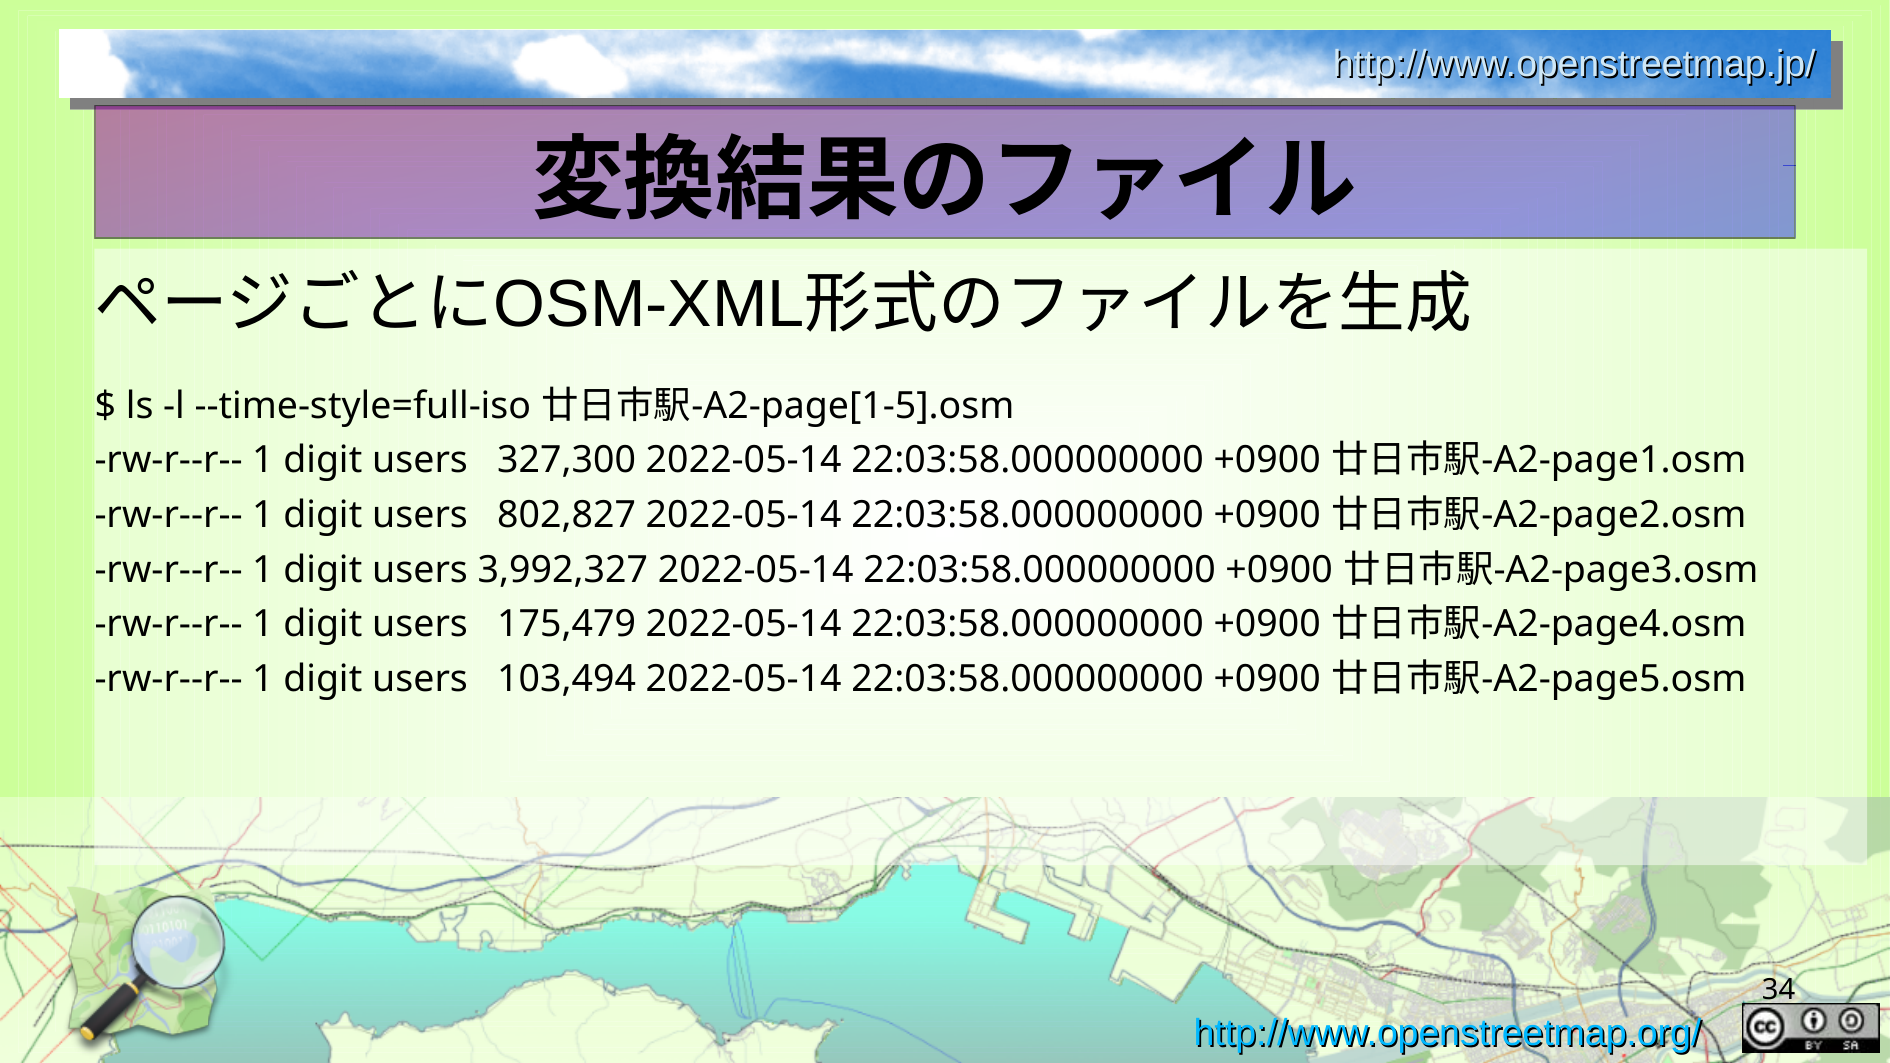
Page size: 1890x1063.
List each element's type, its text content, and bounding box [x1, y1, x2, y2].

picture [0, 797, 1890, 1063]
picture [59, 29, 1831, 98]
title 変換結果のファイル [94, 112, 1796, 231]
list ページごとにOSM-XML形式のファイルを生成 $ ls -l --time-style=full-iso 廿日市駅-A2-page[1-5].osm -rw-r--r-- 1 digit users 327,300 2022-05-14 22:03:58.000000000 +0900 廿日市駅-A2-page1.osm -rw-r--r-- 1 digit users 802,827 2022-05-14 22:03:58.000000000 +0900 廿日市駅-A2-page2.osm -rw-r--r-- 1 digit users 3,992,327 2022-05-14 22:03:58.000000000 +0900 廿日市駅-A2-page3.osm -rw-r--r-- 1 digit users 175,479 2022-05-14 22:03:58.000000000 +0900 廿日市駅-A2-page4.osm -rw-r--r-- 1 digit users 103,494 2022-05-14 22:03:58.000000000 +0900 廿日市駅-A2-page5.osm [94, 248, 1868, 866]
